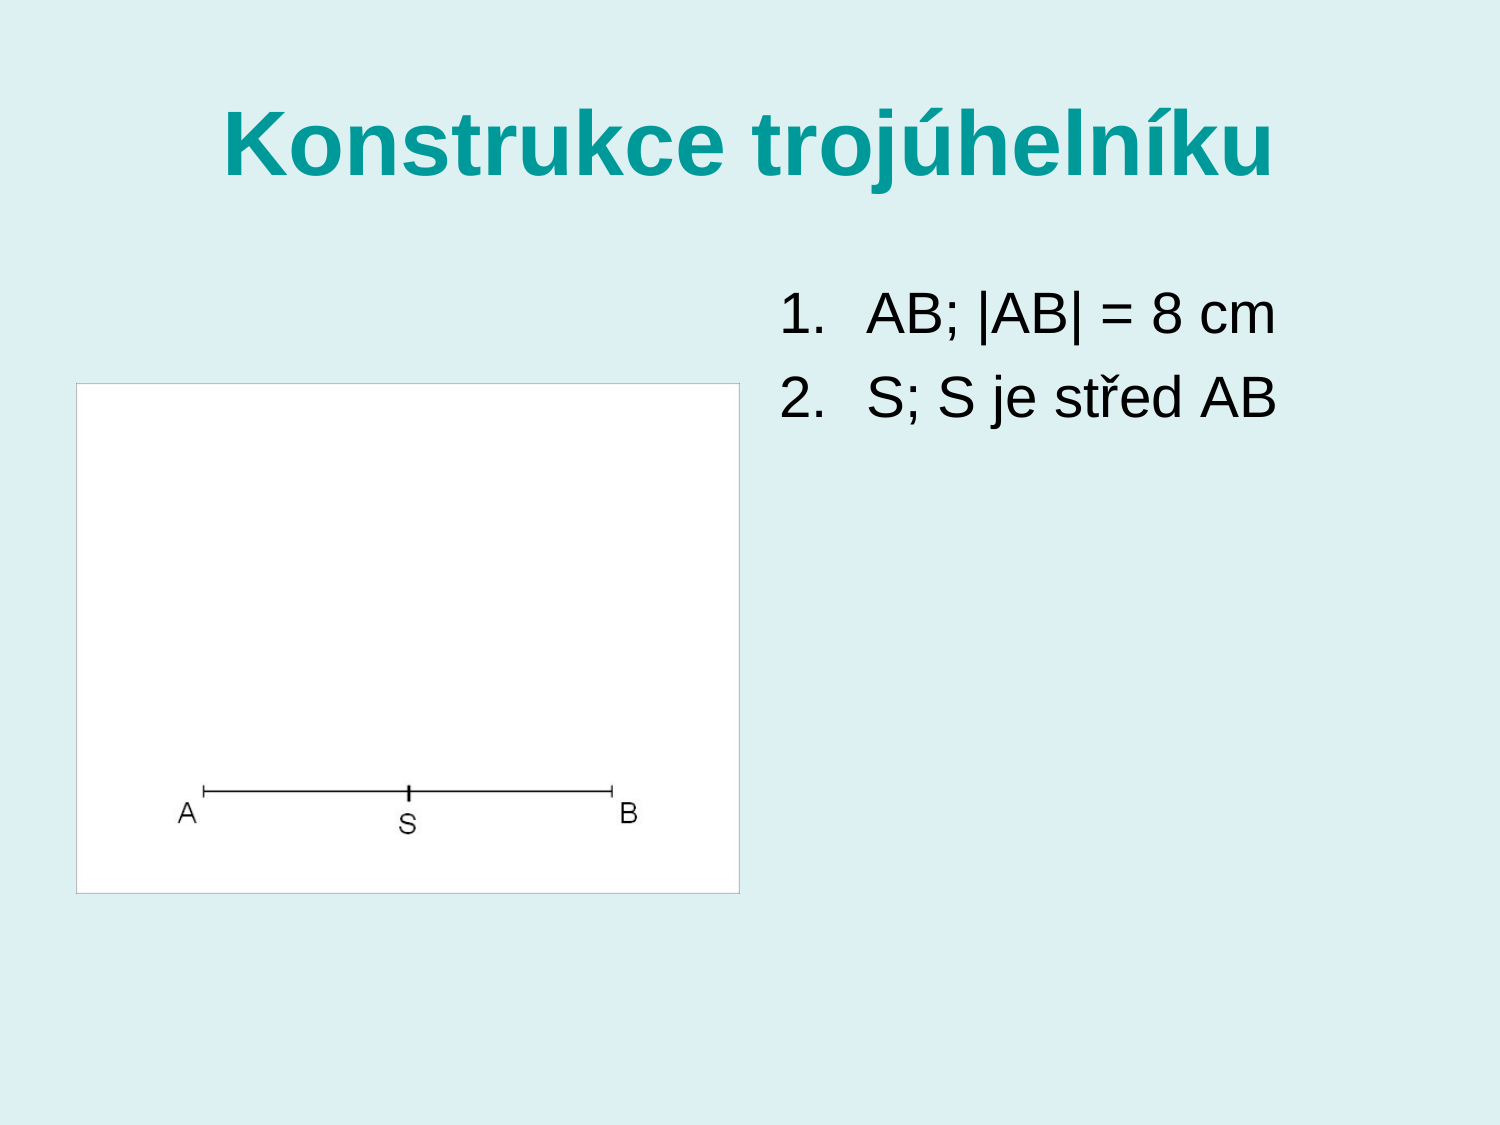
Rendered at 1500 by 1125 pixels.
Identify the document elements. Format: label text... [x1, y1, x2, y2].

picture [76, 383, 740, 894]
title Konstrukce trojúhelníku [75, 45, 1426, 233]
list AB; |AB| = 8 cm S; S je střed AB [764, 267, 1427, 1010]
